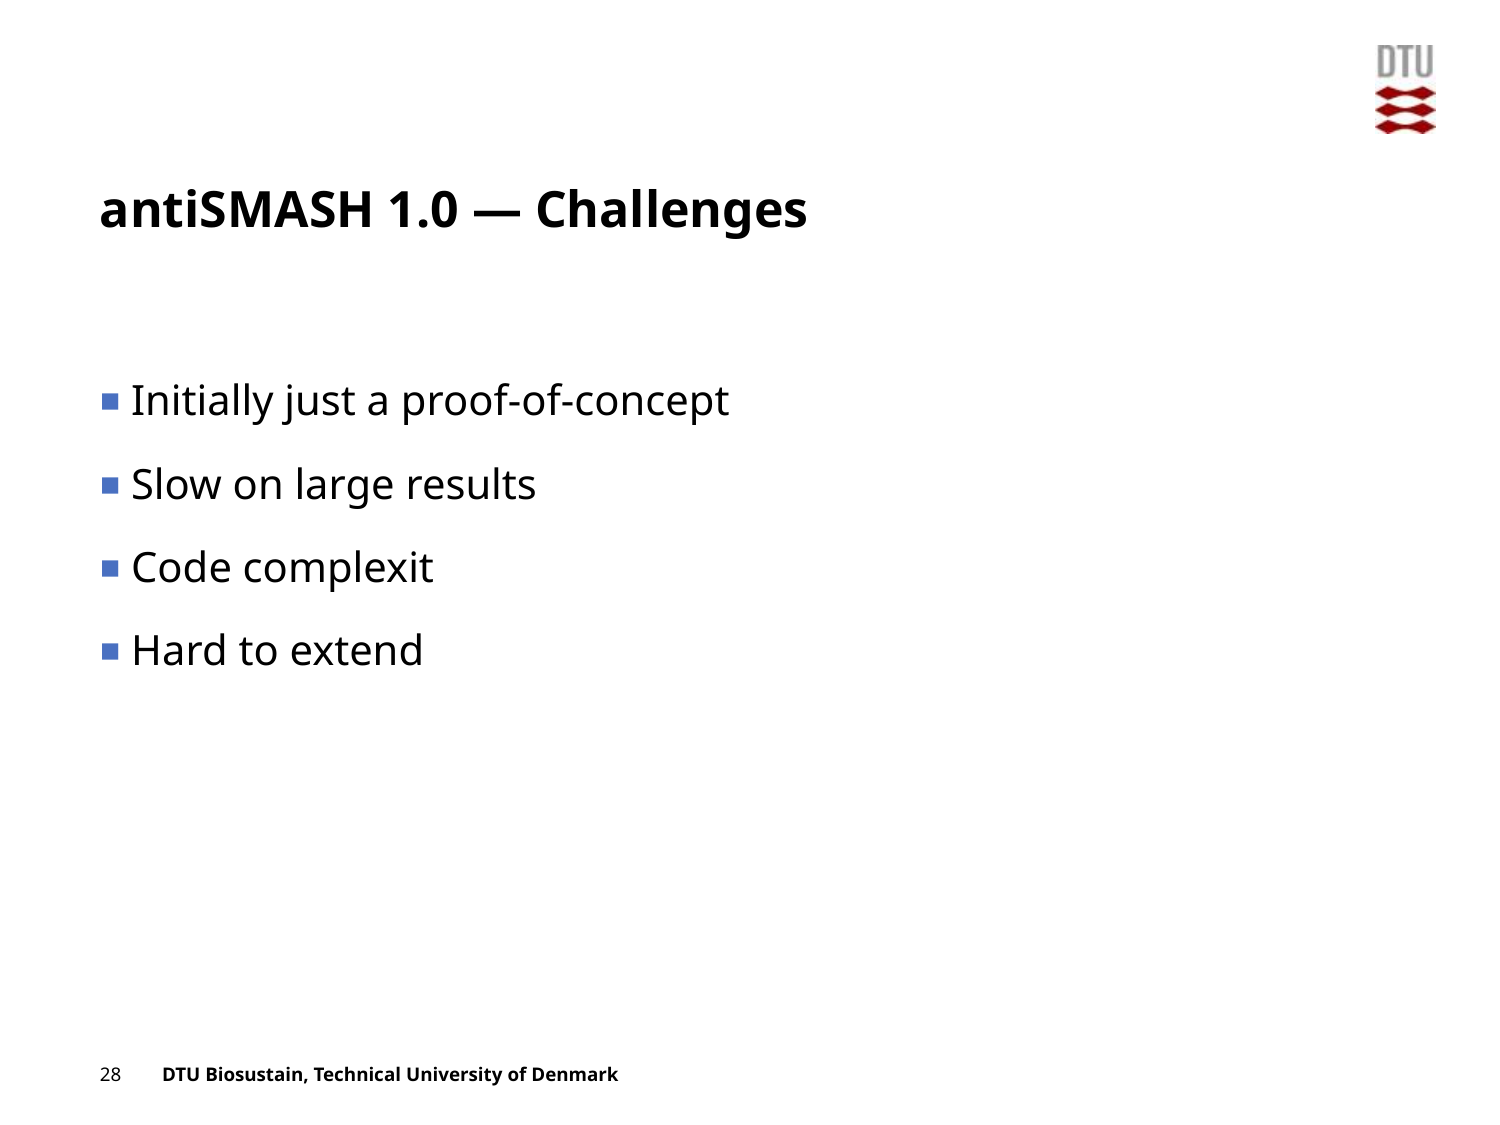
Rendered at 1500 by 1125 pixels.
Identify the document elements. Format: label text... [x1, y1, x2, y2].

list Initially just a proof-of-concept Slow on large results Code complexit Hard to extend [99, 290, 1375, 1040]
slide_number <number> [99, 1062, 151, 1113]
picture [1375, 45, 1436, 134]
title antiSMASH 1.0 — Challenges [99, 50, 1375, 238]
